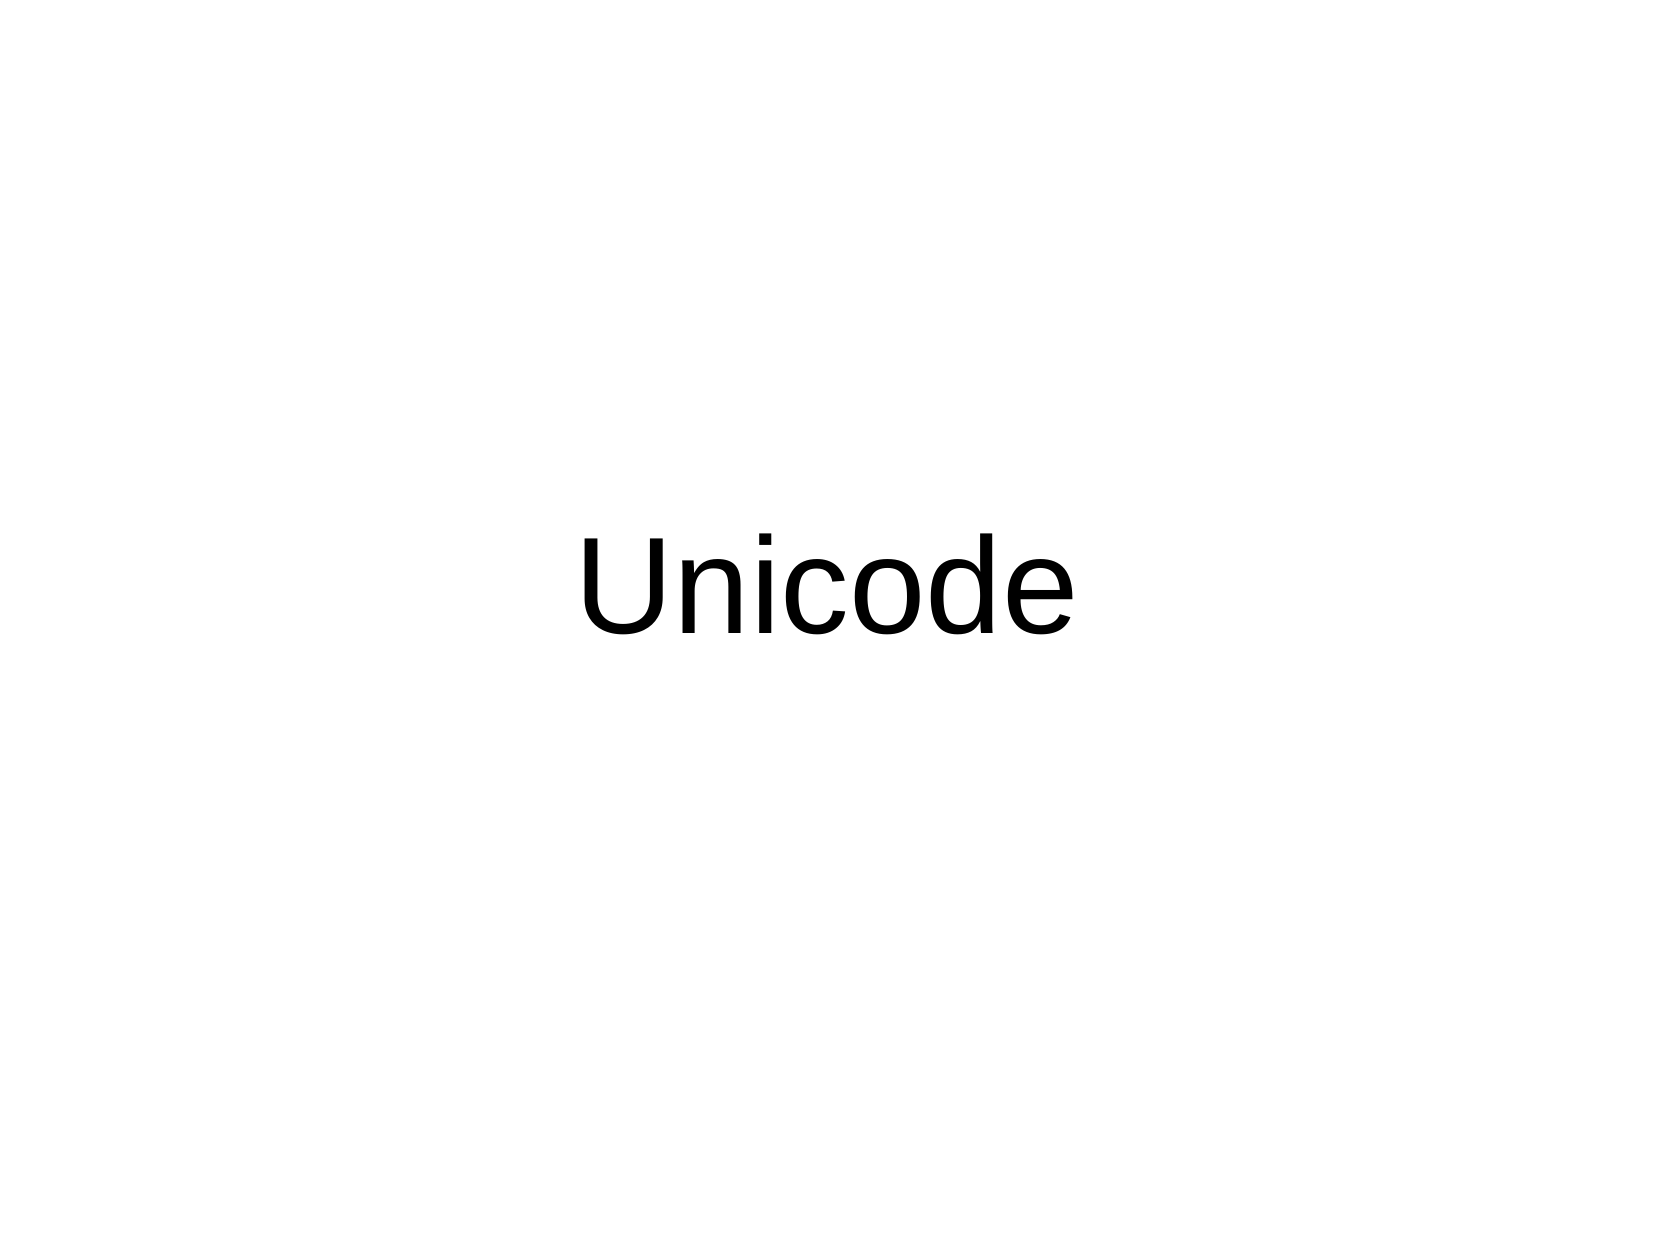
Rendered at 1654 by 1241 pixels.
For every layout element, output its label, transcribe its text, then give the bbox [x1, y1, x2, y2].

title Unicode [82, 56, 1571, 1115]
